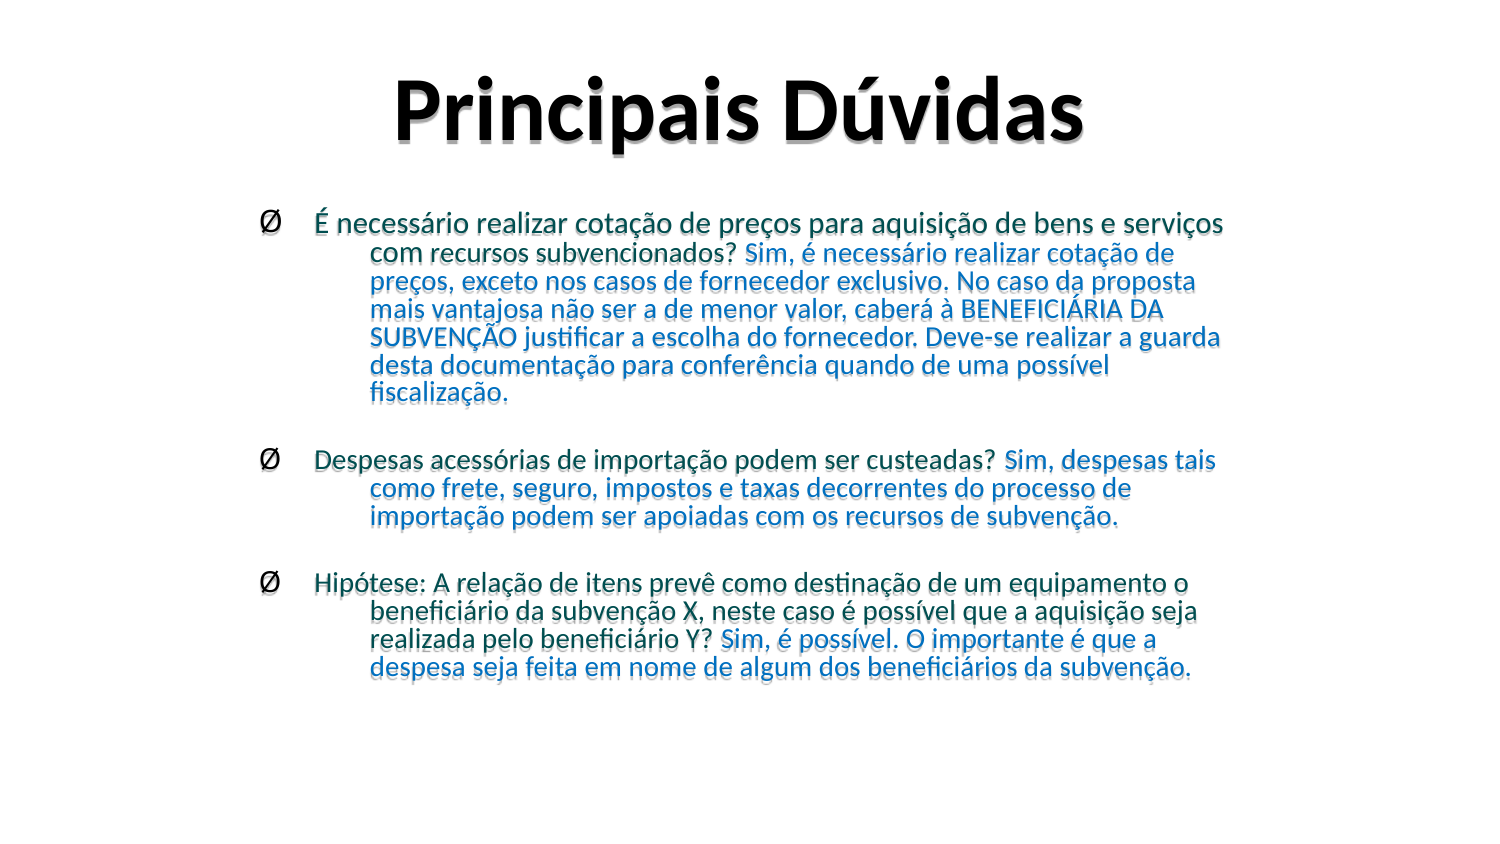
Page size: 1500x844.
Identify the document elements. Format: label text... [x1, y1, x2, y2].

title Principais Dúvidas [75, 33, 1426, 175]
list É necessário realizar cotação de preços para aquisição de bens e serviços com recursos subvencionados? Sim, é necessário realizar cotação de preços, exceto nos casos de fornecedor exclusivo. No caso da proposta mais vantajosa não ser a de menor valor, caberá à BENEFICIÁRIA DA SUBVENÇÃO justificar a escolha do fornecedor. Deve-se realizar a guarda desta documentação para conferência quando de uma possível fiscalização. Despesas acessórias de importação podem ser custeadas? Sim, despesas tais como frete, seguro, impostos e taxas decorrentes do processo de importação podem ser apoiadas com os recursos de subvenção. Hipótese: A relação de itens prevê como destinação de um equipamento o beneficiário da subvenção X, neste caso é possível que a aquisição seja realizada pelo beneficiário Y? Sim, é possível. O importante é que a despesa seja feita em nome de algum dos beneficiários da subvenção. [243, 201, 1257, 694]
